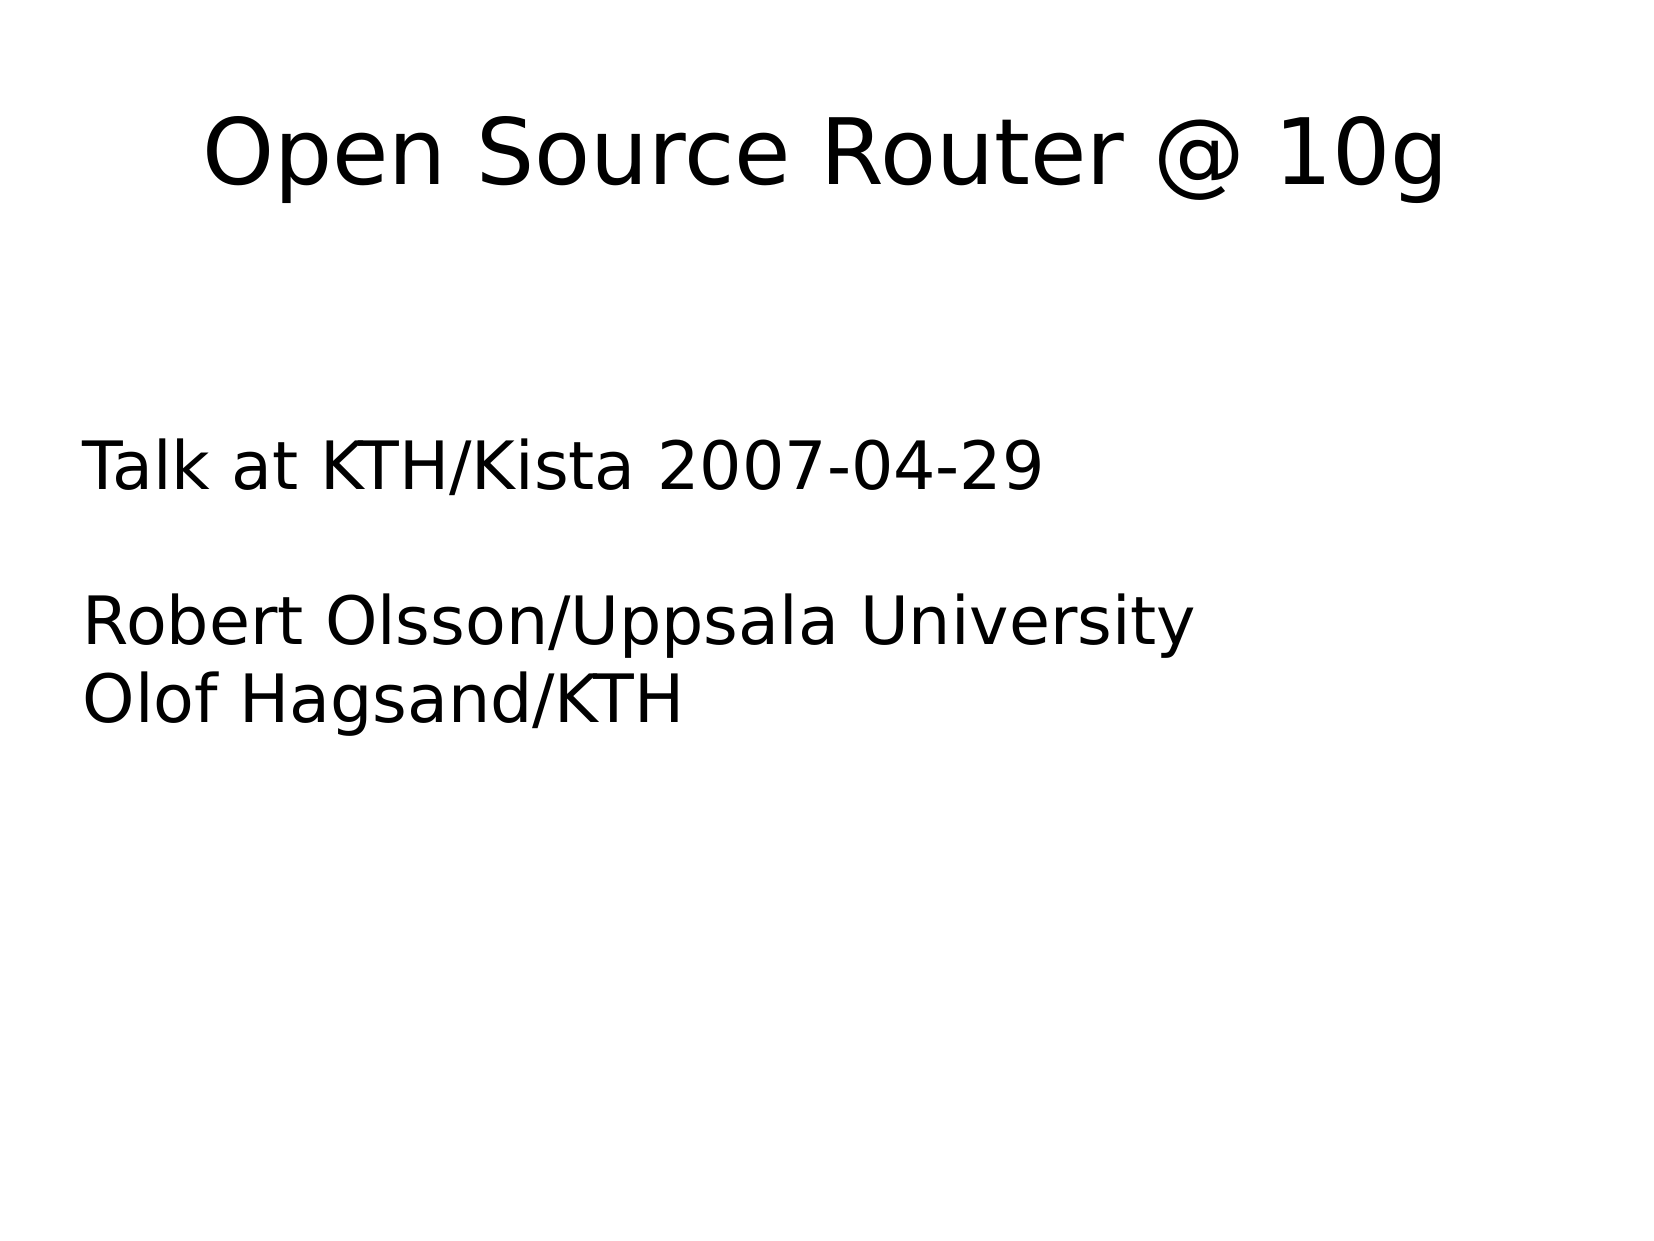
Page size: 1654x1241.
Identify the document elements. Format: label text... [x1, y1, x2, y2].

subtitle Talk at KTH/Kista 2007-04-29 Robert Olsson/Uppsala University Olof Hagsand/KTH [82, 297, 1571, 1102]
title Open Source Router @ 10g [82, 56, 1571, 250]
